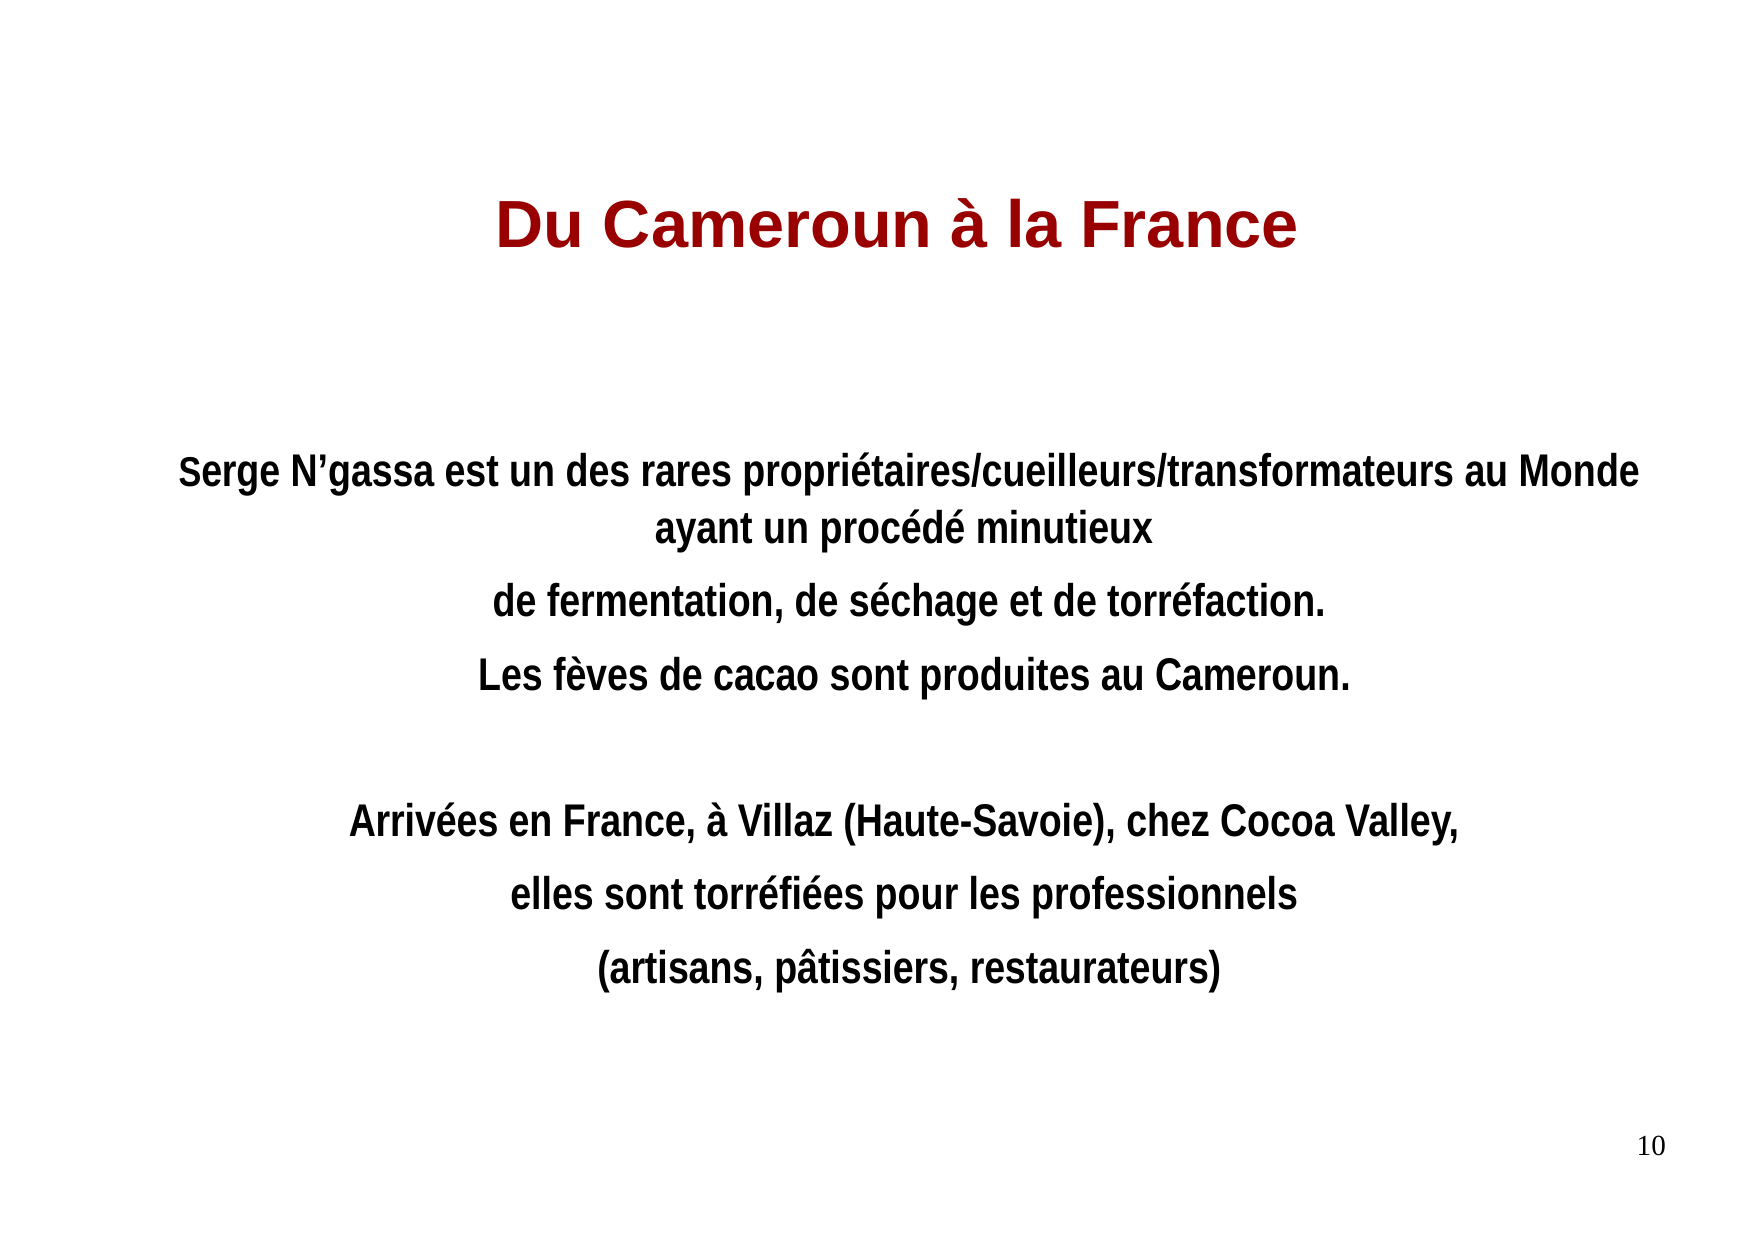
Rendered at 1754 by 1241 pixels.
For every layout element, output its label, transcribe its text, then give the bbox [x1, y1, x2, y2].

title Du Cameroun à la France [81, 83, 1660, 291]
list Serge N’gassa est un des rares propriétaires/cueilleurs/transformateurs au Monde ayant un procédé minutieux de fermentation, de séchage et de torréfaction. Les fèves de cacao sont produites au Cameroun. Arrivées en France, à Villaz (Haute-Savoie), chez Cocoa Valley, elles sont torréfiées pour les professionnels (artisans, pâtissiers, restaurateurs) [153, 307, 1666, 1087]
list [37, 264, 1617, 1087]
